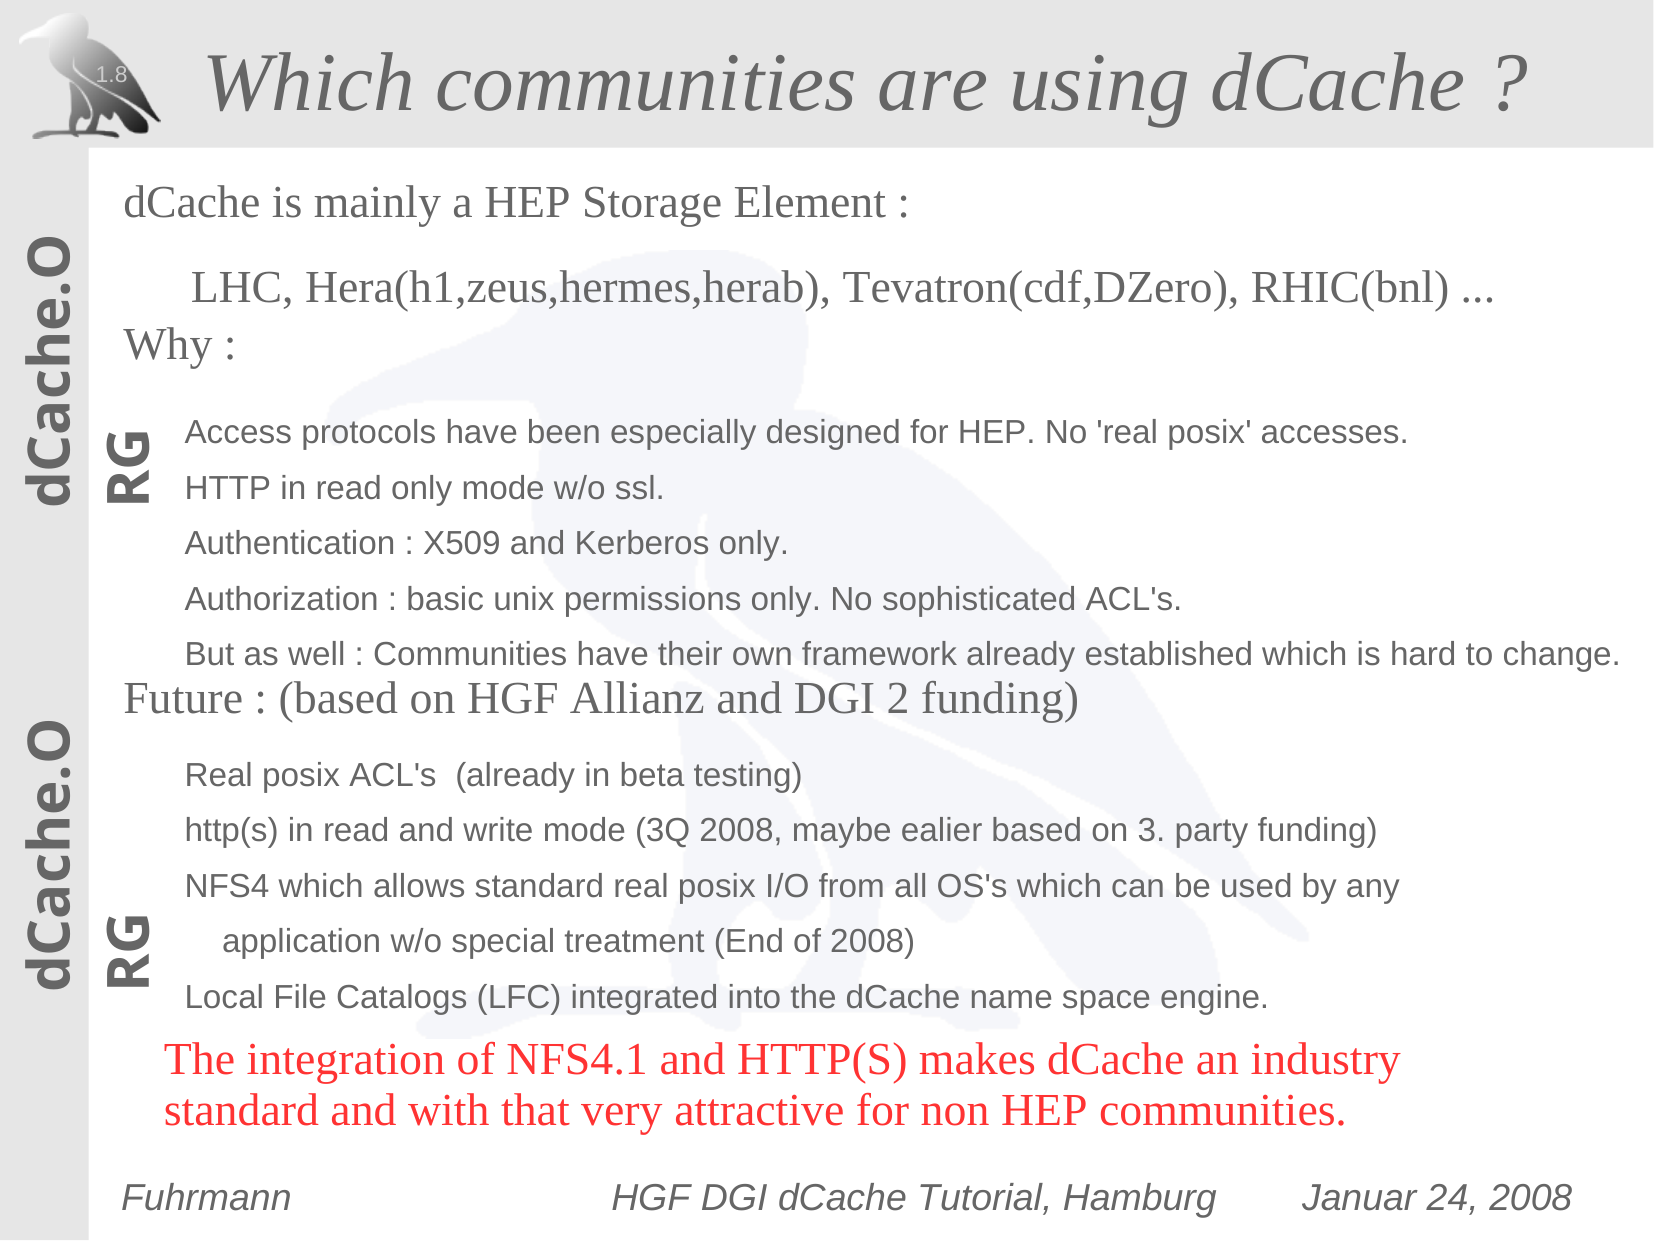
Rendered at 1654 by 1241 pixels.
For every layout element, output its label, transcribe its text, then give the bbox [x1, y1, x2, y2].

text_box dCache is mainly a HEP Storage Element : [108, 169, 937, 236]
text_box Real posix ACL's (already in beta testing) http(s) in read and write mode (3Q 2008, maybe ealier based on 3. party funding) NFS4 which allows standard real posix I/O from all OS's which can be used by any application w/o special treatment (End of 2008) Local File Catalogs (LFC) integrated into the dCache name space engine. [169, 730, 1564, 1054]
picture [19, 13, 161, 139]
text_box Access protocols have been especially designed for HEP. No 'real posix' accesses. HTTP in read only mode w/o ssl. Authentication : X509 and Kerberos only. Authorization : basic unix permissions only. No sophisticated ACL's. But as well : Communities have their own framework already established which is hard to change. [169, 387, 1654, 662]
text_box The integration of NFS4.1 and HTTP(S) makes dCache an industry standard and with that very attractive for non HEP communities. [149, 1026, 1463, 1177]
text_box Which communities are using dCache ? [187, 29, 1545, 137]
text_box LHC, Hera(h1,zeus,hermes,herab), Tevatron(cdf,DZero), RHIC(bnl) ... [176, 254, 1511, 320]
text_box Why : [108, 311, 252, 378]
text_box Future : (based on HGF Allianz and DGI 2 funding) [108, 665, 1095, 732]
